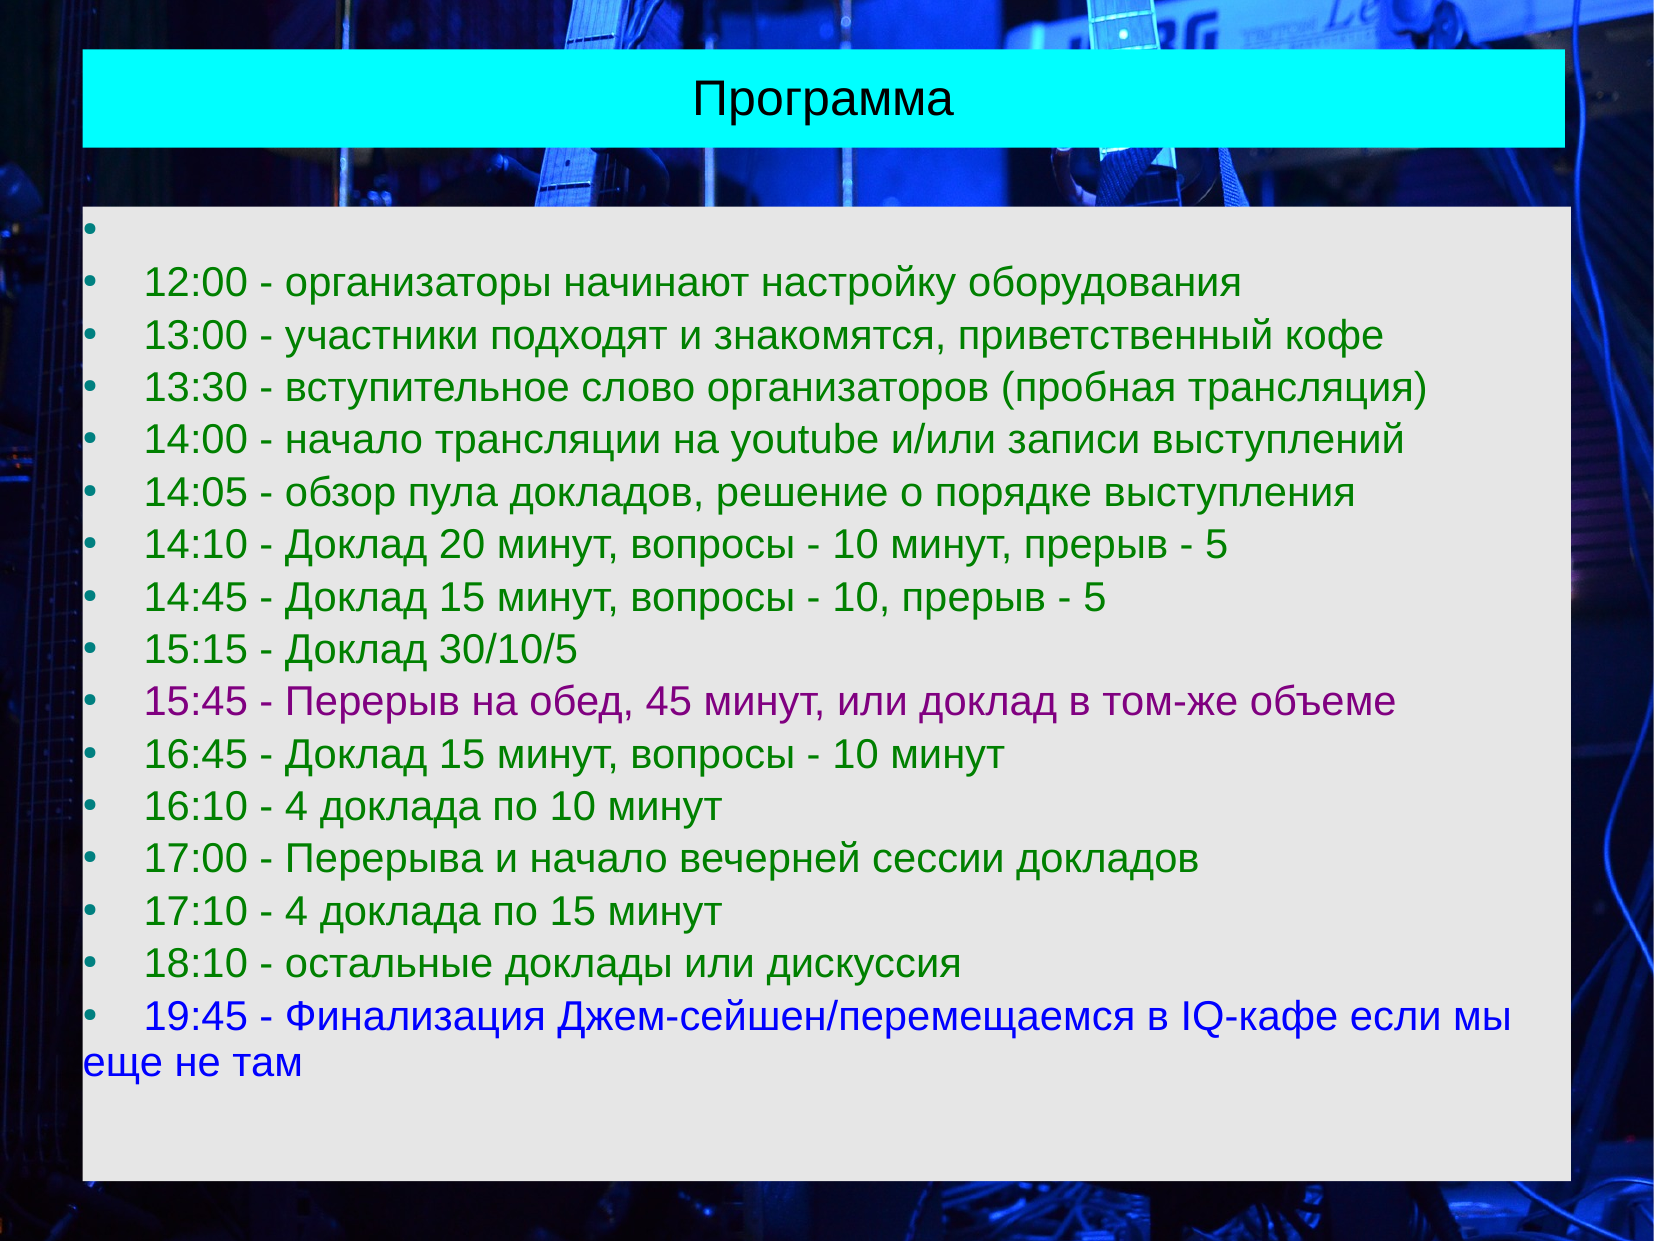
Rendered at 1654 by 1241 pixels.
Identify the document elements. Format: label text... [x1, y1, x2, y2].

picture [0, 0, 1654, 1241]
list 12:00 - организаторы начинают настройку оборудования 13:00 - участники подходят и знакомятся, приветственный кофе 13:30 - вступительное слово организаторов (пробная трансляция) 14:00 - начало трансляции на youtube и/или записи выступлений 14:05 - обзор пула докладов, решение о порядке выступления 14:10 - Доклад 20 минут, вопросы - 10 минут, прерыв - 5 14:45 - Доклад 15 минут, вопросы - 10, прерыв - 5 15:15 - Доклад 30/10/5 15:45 - Перерыв на обед, 45 минут, или доклад в том-же объеме 16:45 - Доклад 15 минут, вопросы - 10 минут 16:10 - 4 доклада по 10 минут 17:00 - Перерывa и начало вечерней сессии докладов 17:10 - 4 доклада по 15 минут 18:10 - остальные доклады или дискуссия 19:45 - Финализация Джем-сейшен/перемещаемся в IQ-кафе если мы еще не там [82, 206, 1571, 1182]
title Программа [82, 49, 1565, 148]
